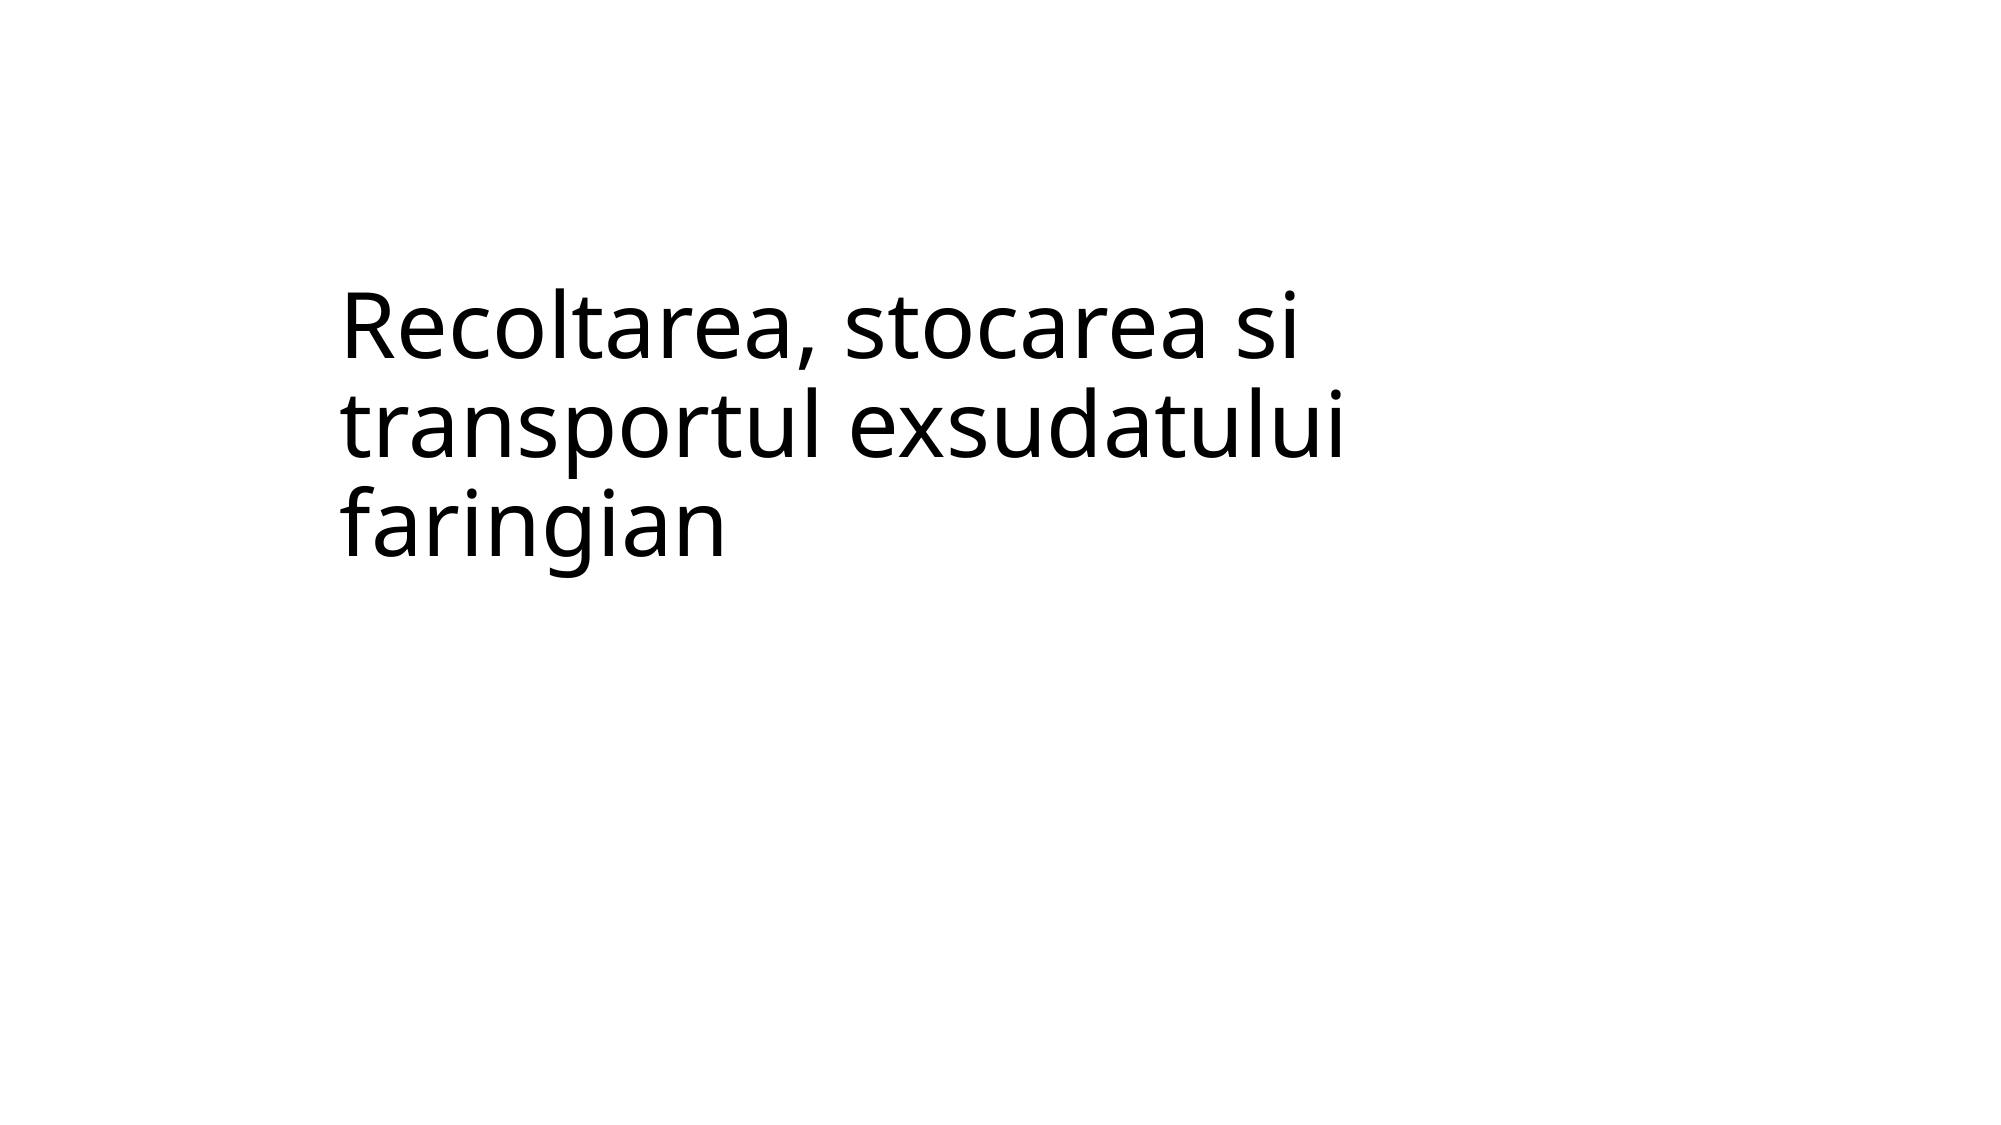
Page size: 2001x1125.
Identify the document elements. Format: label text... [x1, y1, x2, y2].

title Recoltarea, stocarea si transportul exsudatului faringian [324, 45, 1675, 811]
